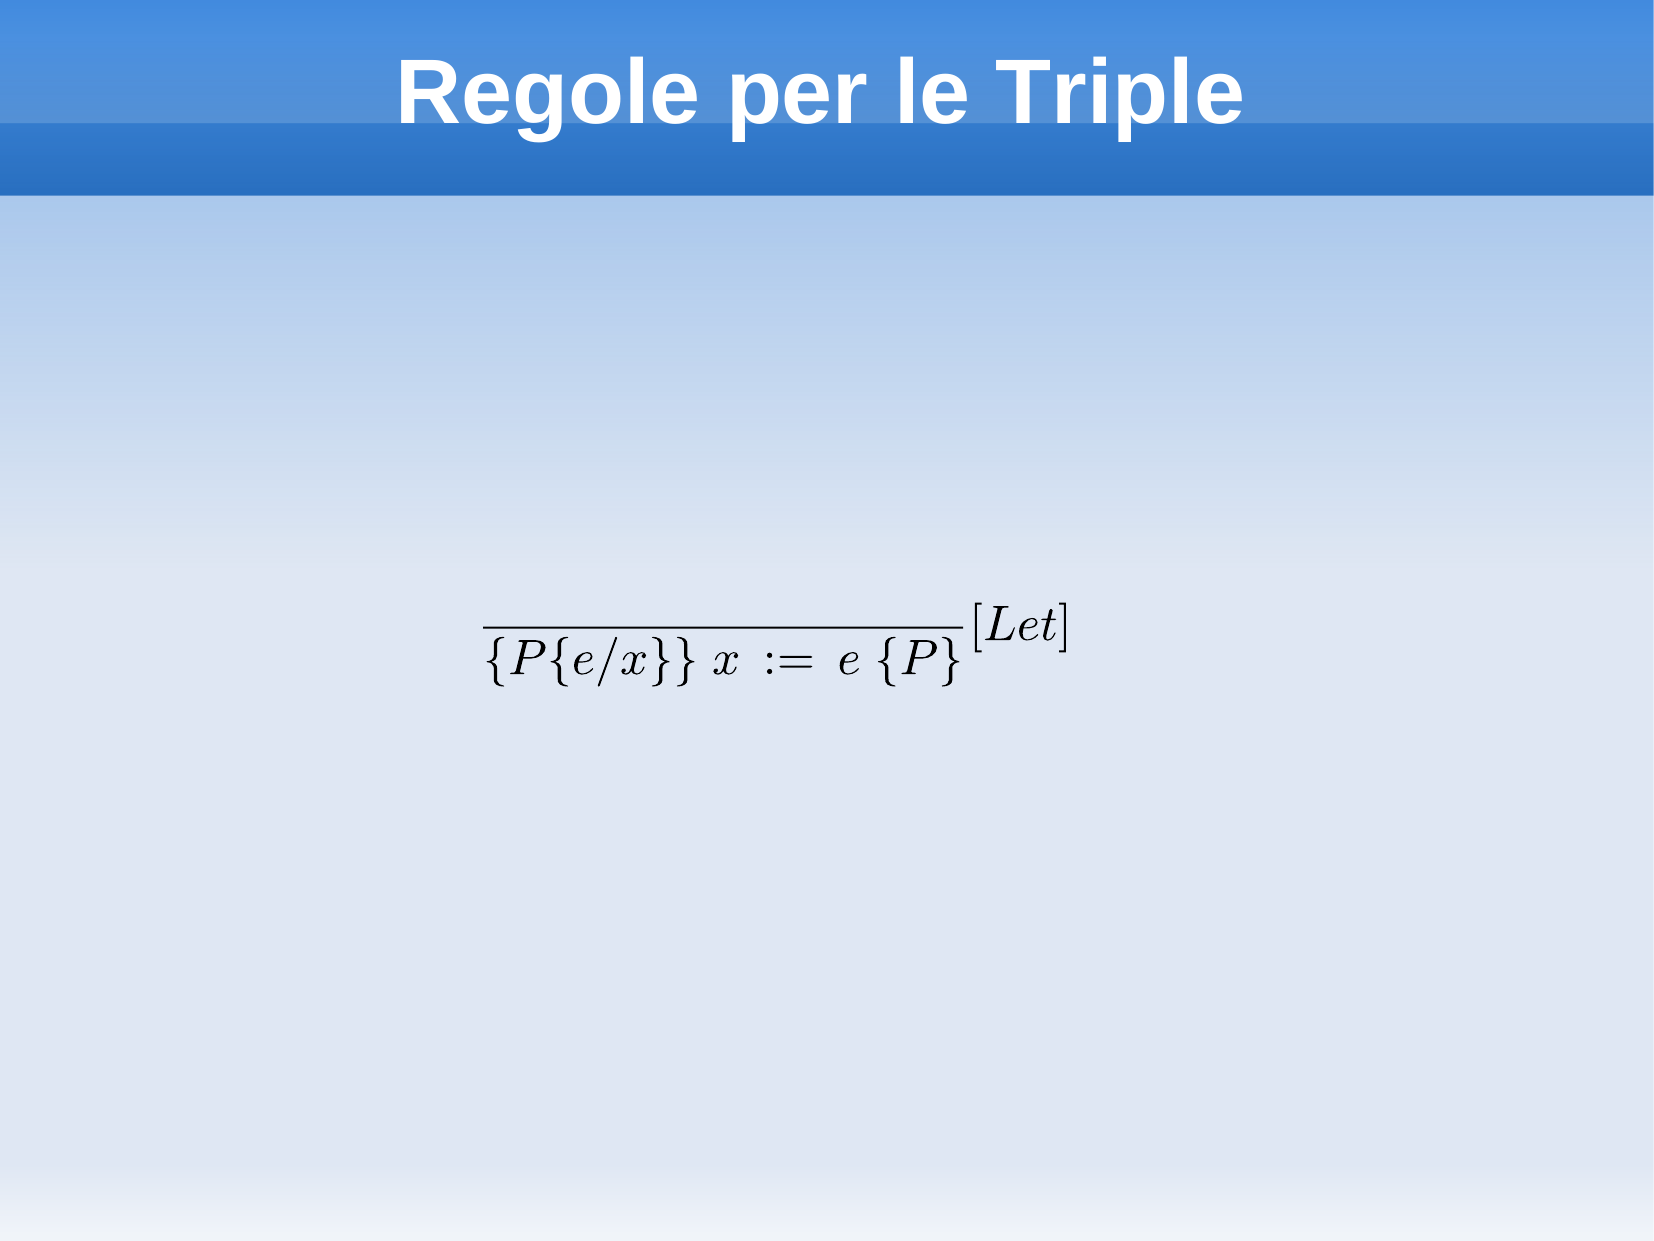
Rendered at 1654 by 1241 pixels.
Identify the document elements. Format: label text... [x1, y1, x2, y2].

text_box [483, 602, 1072, 687]
picture [0, 0, 1654, 1241]
title Regole per le Triple [76, 0, 1565, 188]
